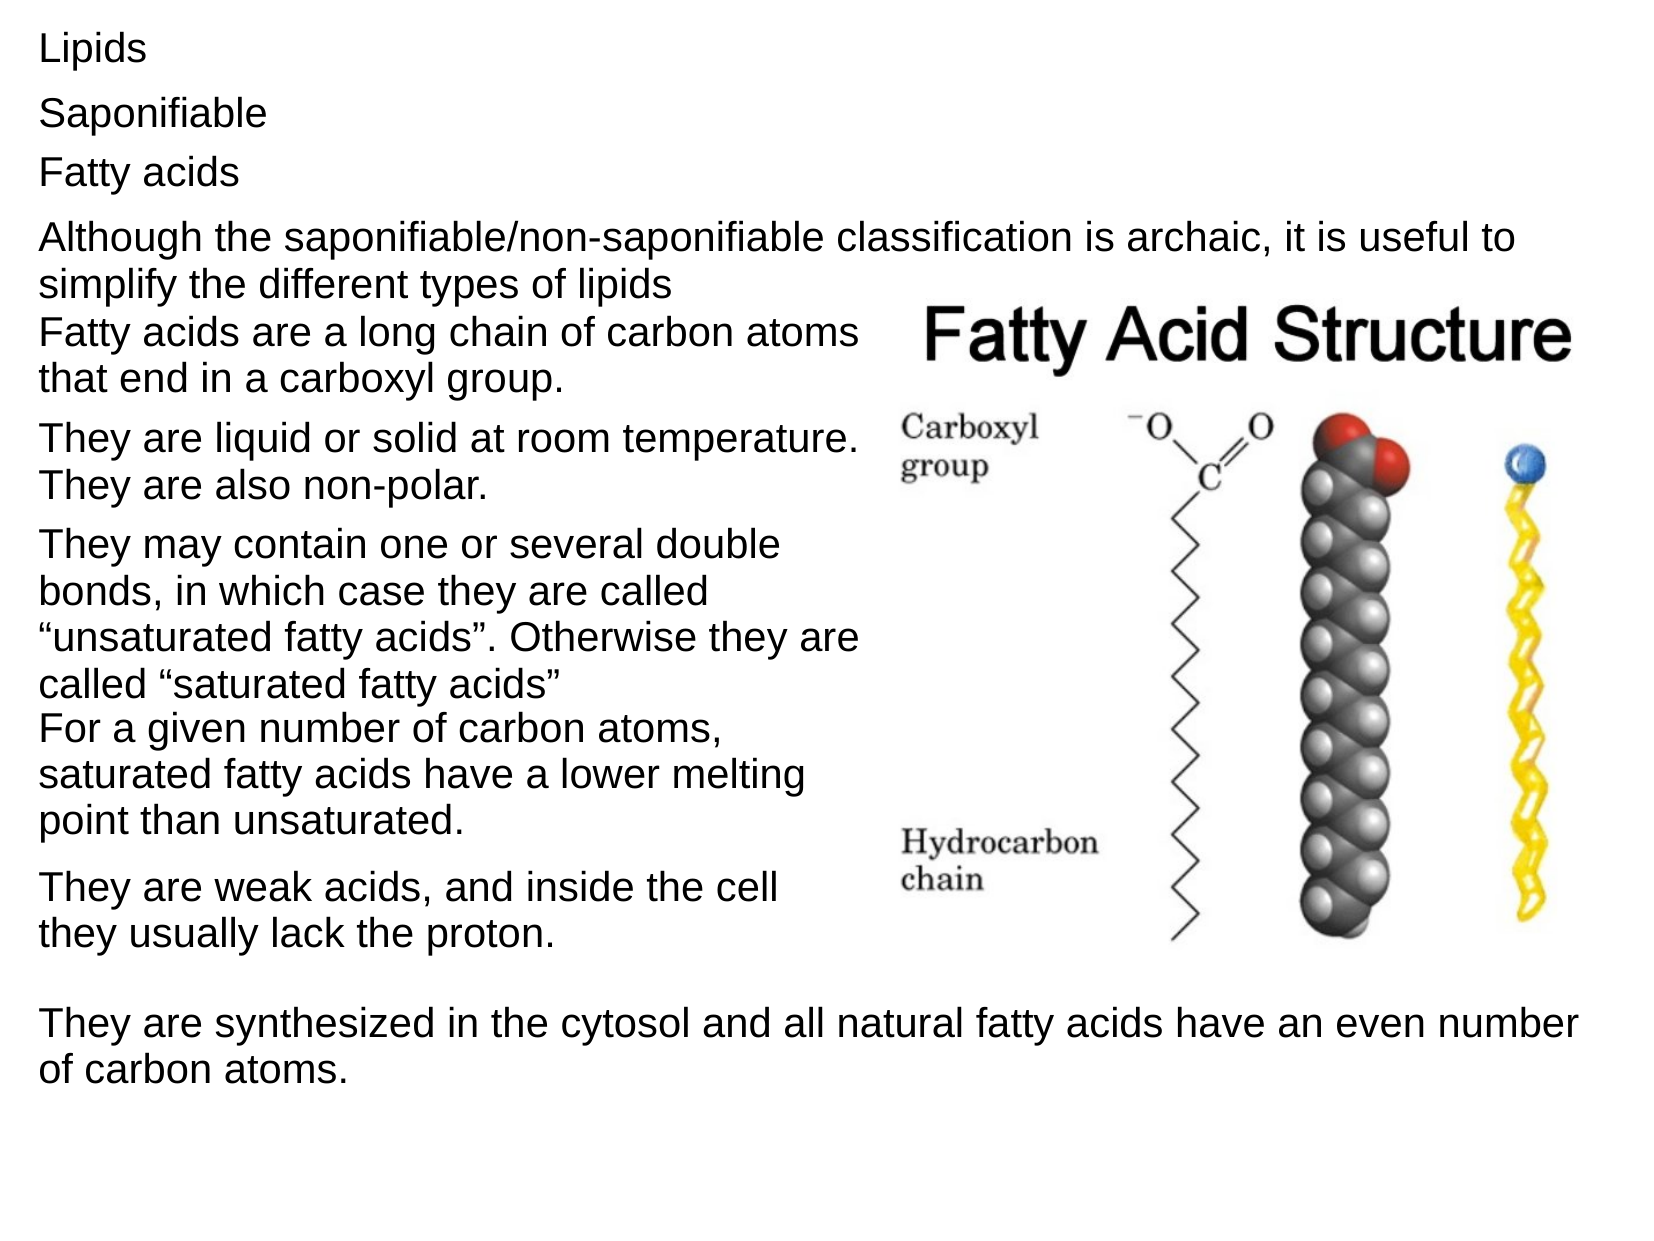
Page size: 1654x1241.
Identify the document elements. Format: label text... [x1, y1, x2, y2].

text_box Fatty acids are a long chain of carbon atoms that end in a carboxyl group. [23, 301, 859, 407]
text_box Saponifiable [23, 82, 284, 141]
text_box Fatty acids [23, 141, 284, 206]
text_box Although the saponifiable/non-saponifiable classification is archaic, it is useful to simplify the different types of lipids [23, 206, 1630, 301]
text_box Lipids [23, 17, 355, 80]
text_box They are weak acids, and inside the cell they usually lack the proton. [23, 856, 859, 965]
text_box They are synthesized in the cytosol and all natural fatty acids have an even number of carbon atoms. [23, 992, 1630, 1147]
picture [859, 260, 1630, 969]
text_box They may contain one or several double bonds, in which case they are called “unsaturated fatty acids”. Otherwise they are called “saturated fatty acids” [23, 513, 859, 696]
text_box For a given number of carbon atoms, saturated fatty acids have a lower melting point than unsaturated. [23, 696, 859, 852]
text_box They are liquid or solid at room temperature. They are also non-polar. [23, 407, 859, 513]
